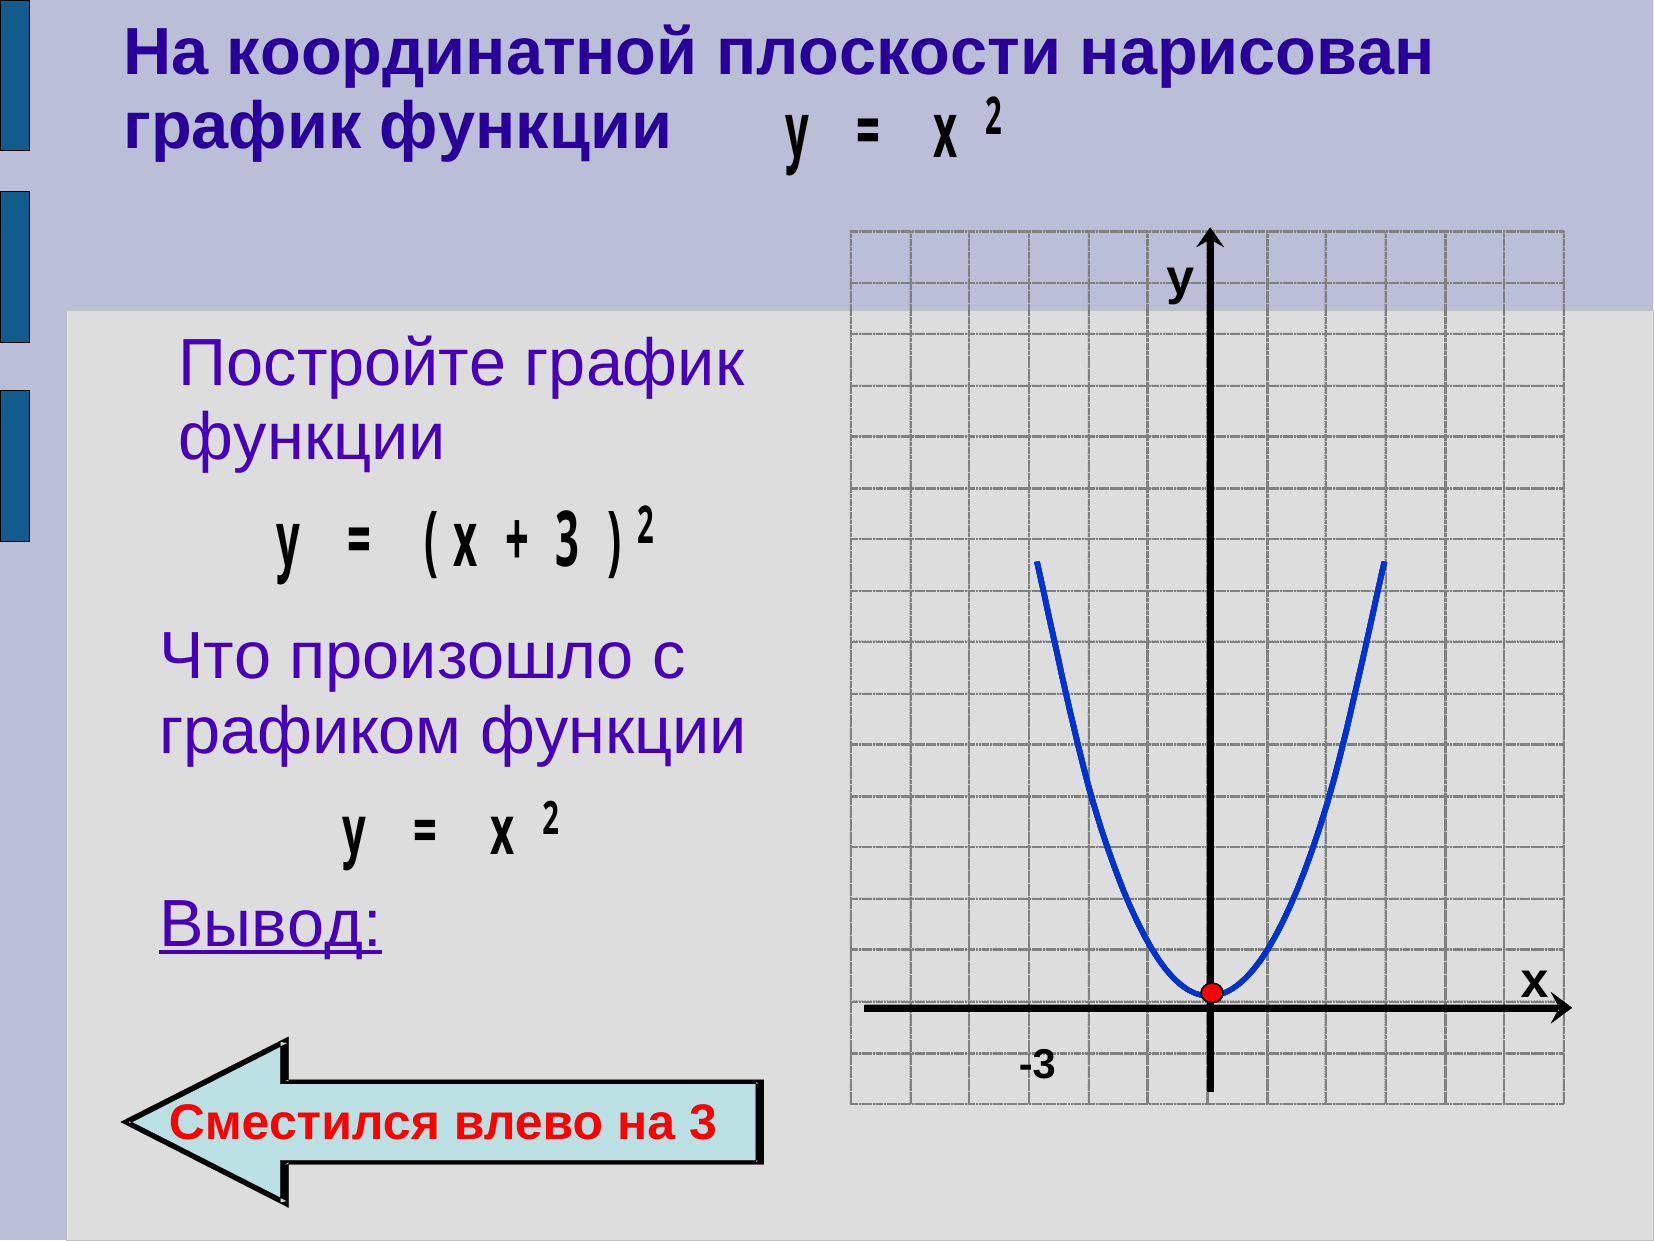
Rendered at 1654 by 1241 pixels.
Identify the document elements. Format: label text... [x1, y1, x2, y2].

picture [118, 1033, 768, 1211]
text_box -3 [1003, 1033, 1084, 1096]
picture [295, 768, 619, 885]
list Вывод: [88, 885, 778, 975]
picture [229, 469, 709, 591]
picture [738, 59, 1062, 193]
text_box х [1505, 944, 1564, 1017]
text_box у [1151, 242, 1209, 314]
list Постройте график функции [108, 324, 798, 475]
list Что произошло с графиком функции [88, 618, 778, 768]
picture [845, 206, 1595, 1164]
title На координатной плоскости нарисован график функции [123, 0, 1536, 178]
